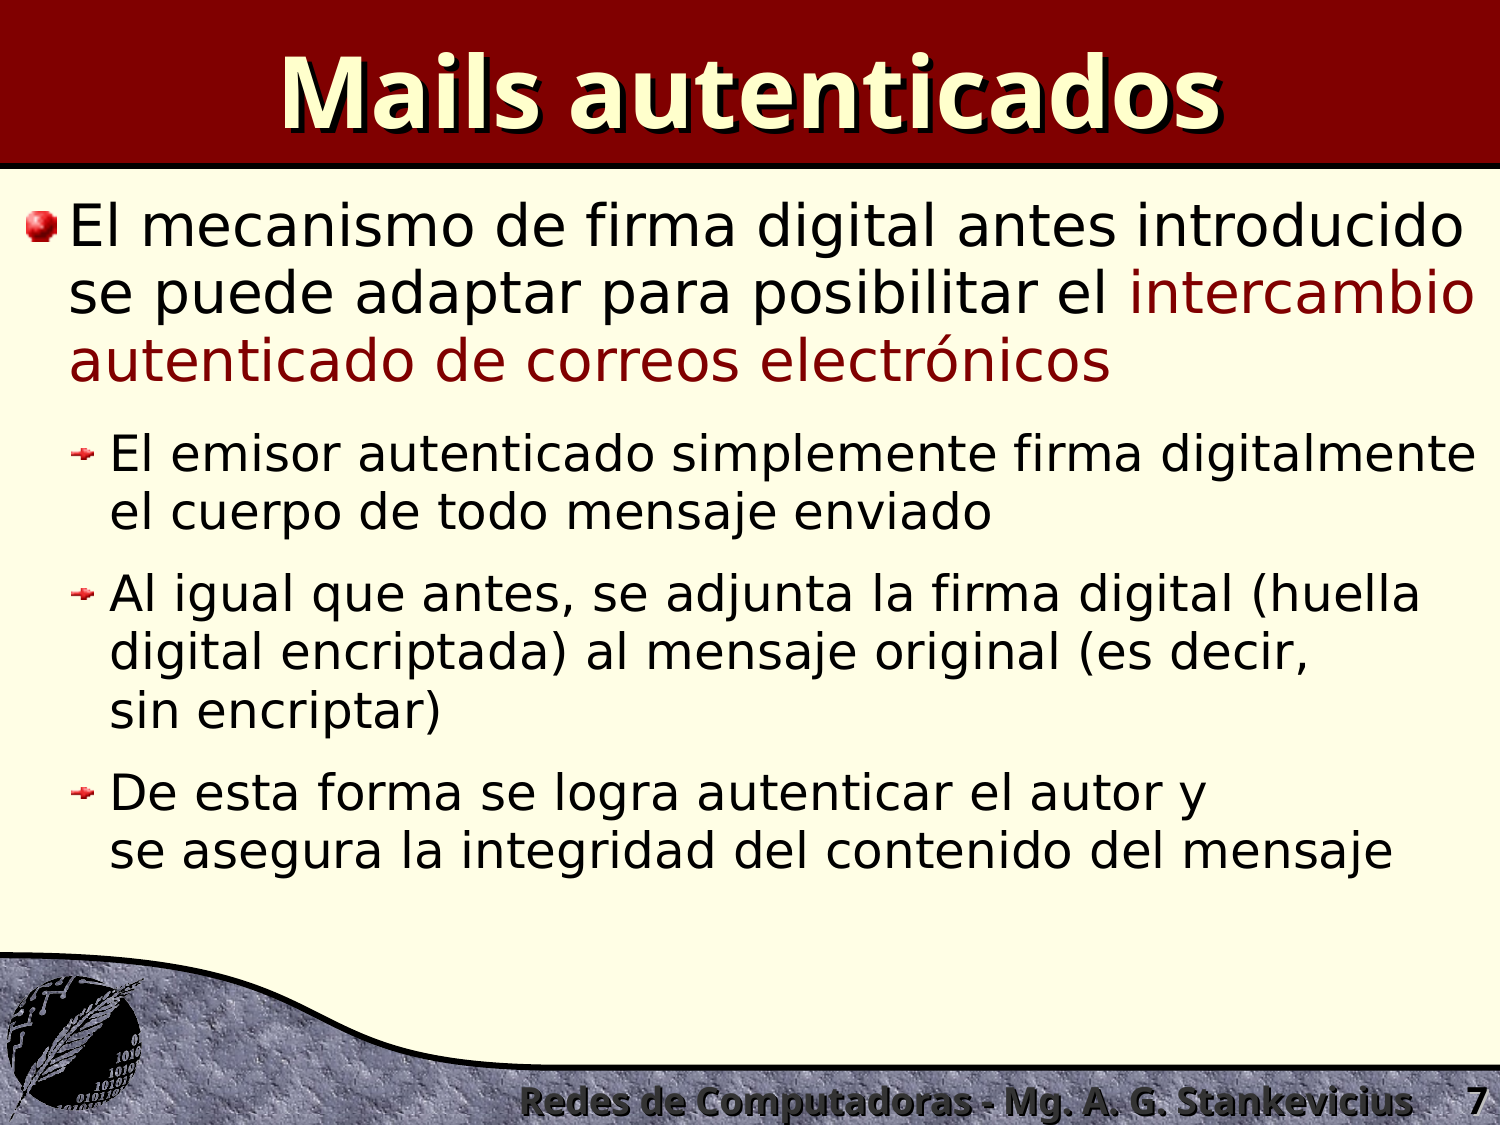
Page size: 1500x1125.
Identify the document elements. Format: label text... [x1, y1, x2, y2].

picture [1047, 1100, 1054, 1110]
picture [790, 1100, 795, 1110]
picture [0, 959, 1500, 1125]
list El mecanismo de firma digital antes introducido se puede adaptar para posibilitar el intercambio autenticado de correos electrónicos El emisor autenticado simplemente firma digitalmente el cuerpo de todo mensaje enviado Al igual que antes, se adjunta la firma digital (huella digital encriptada) al mensaje original (es decir, sin encriptar) De esta forma se logra autenticar el autor y se asegura la integridad del contenido del mensaje [11, 192, 1486, 880]
title Mails autenticados [15, 5, 1485, 160]
